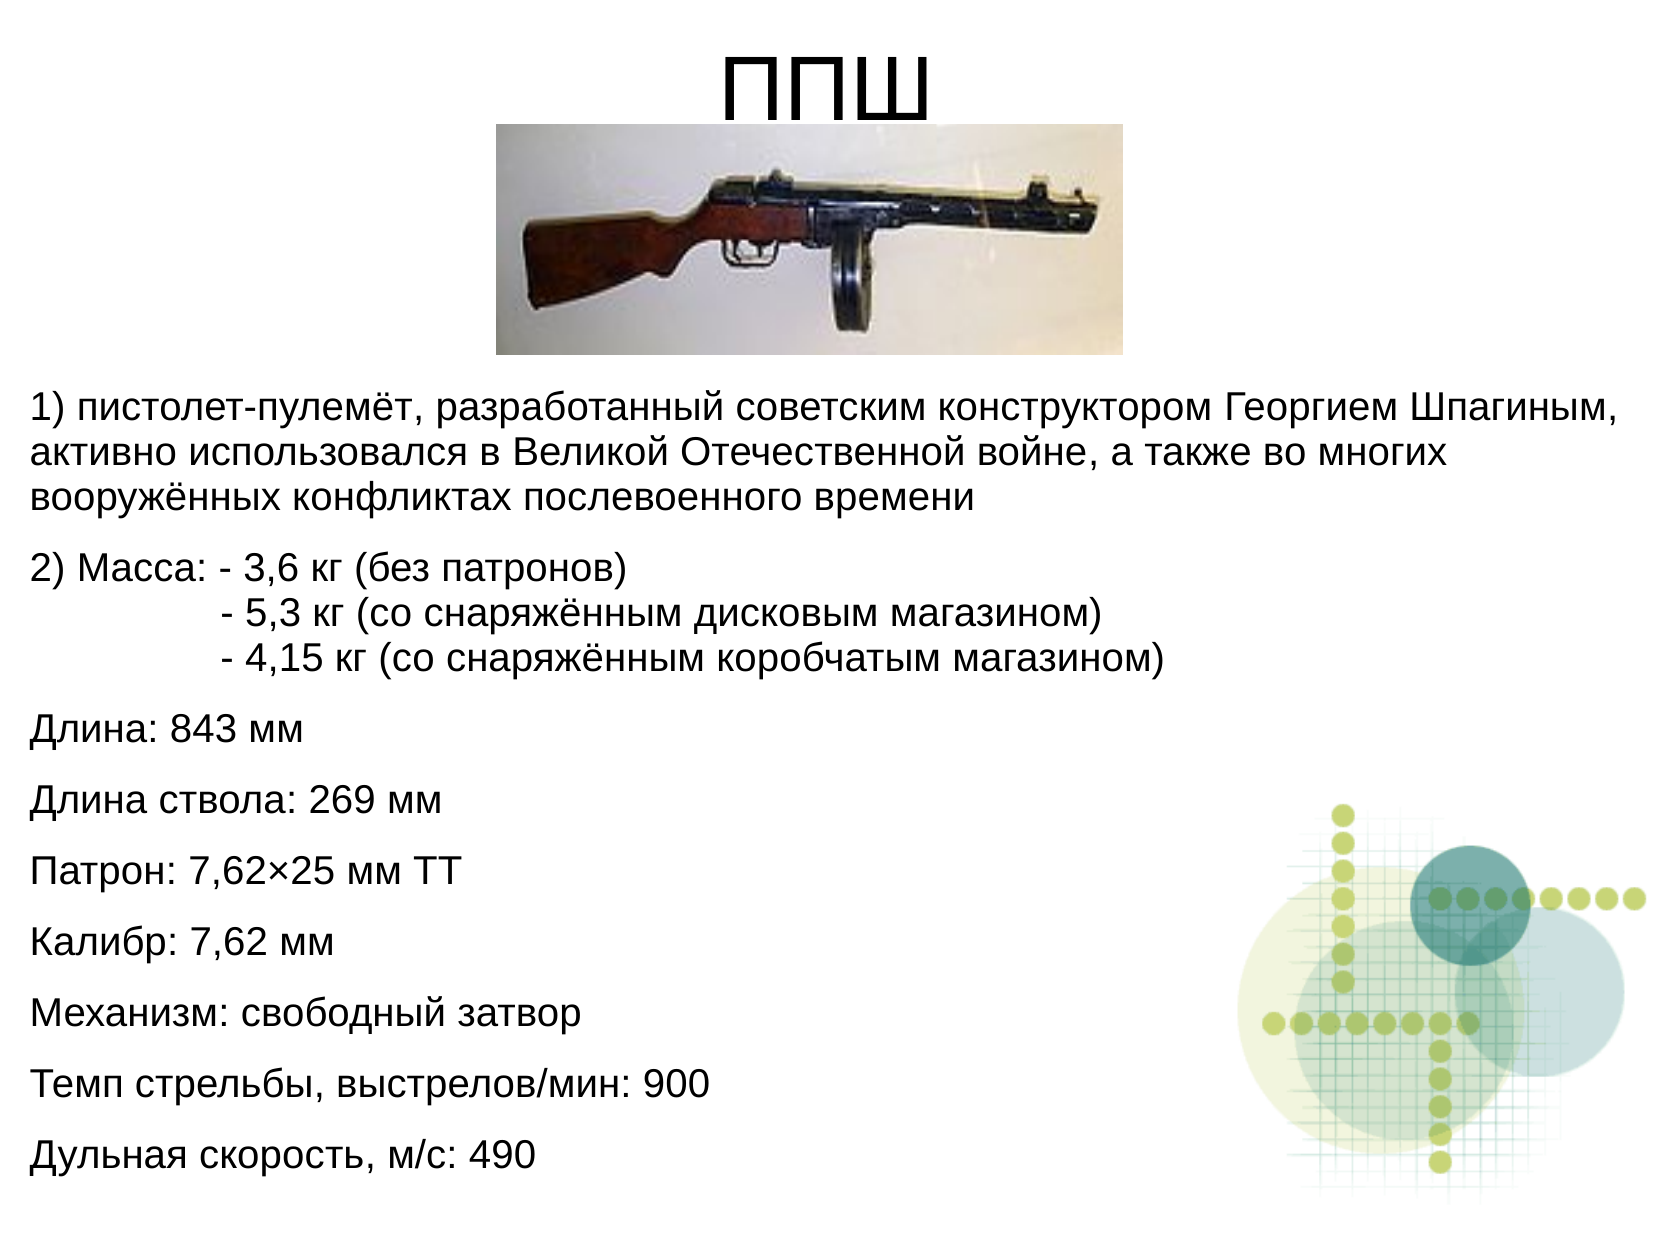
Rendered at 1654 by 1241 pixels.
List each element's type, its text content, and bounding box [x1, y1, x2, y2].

list 1) пистолет-пулемёт, разработанный советским конструктором Георгием Шпагиным, активно использовался в Великой Отечественной войне, а также во многих вооружённых конфликтах послевоенного времени 2) Масса: - 3,6 кг (без патронов) - 5,3 кг (со снаряжённым дисковым магазином) - 4,15 кг (со снаряжённым коробчатым магазином) Длина: 843 мм Длина ствола: 269 мм Патрон: 7,62×25 мм ТТ Калибр: 7,62 мм Механизм: свободный затвор Темп стрельбы, выстрелов/мин: 900 Дульная скорость, м/с: 490 [29, 383, 1625, 1182]
title ППШ [82, 29, 1571, 148]
picture [1224, 792, 1654, 1211]
picture [496, 124, 1123, 355]
